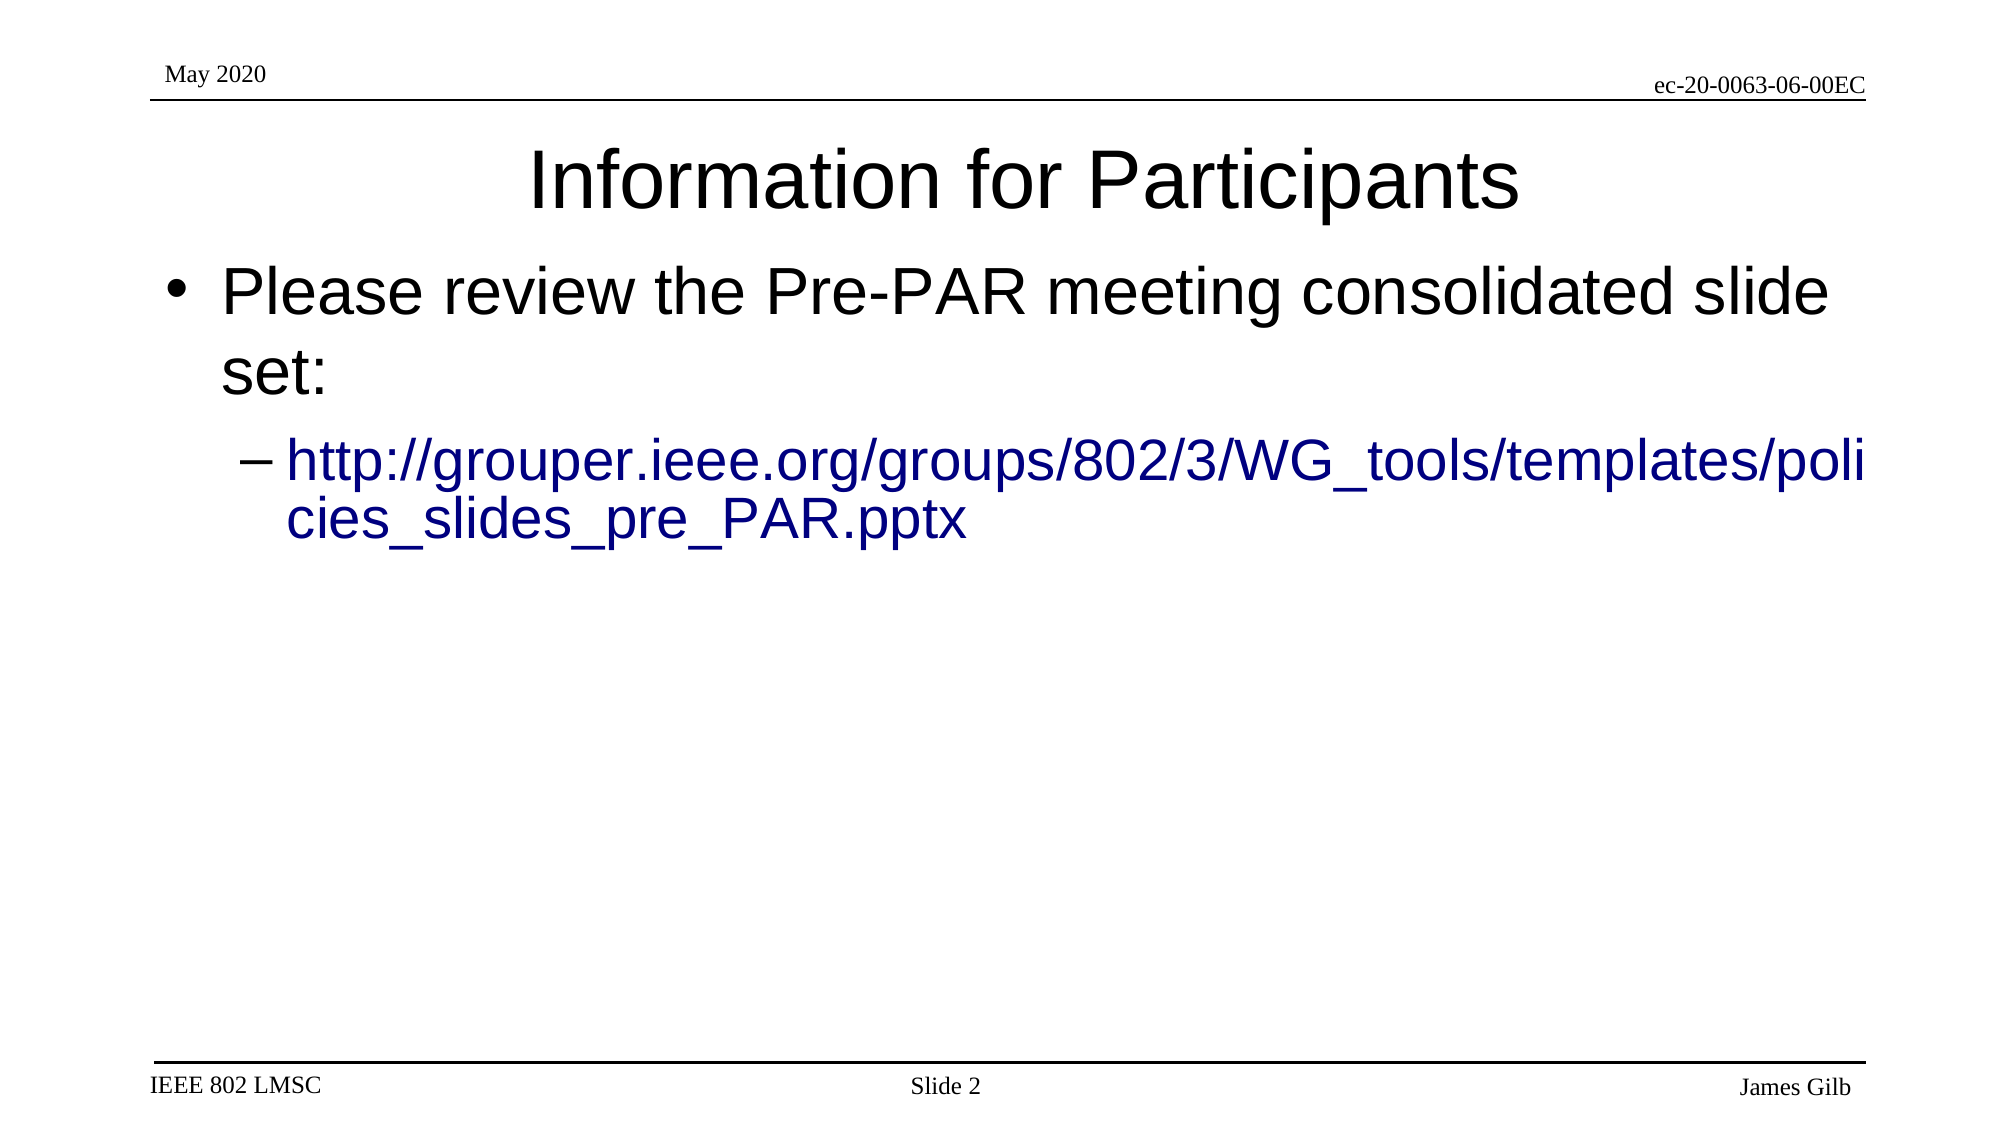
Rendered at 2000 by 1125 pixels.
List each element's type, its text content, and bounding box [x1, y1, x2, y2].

list Please review the Pre-PAR meeting consolidated slide set: http://grouper.ieee.org/groups/802/3/WG_tools/templates/policies_slides_pre_PAR.pptx [149, 239, 1900, 1051]
title Information for Participants [149, 112, 1900, 238]
